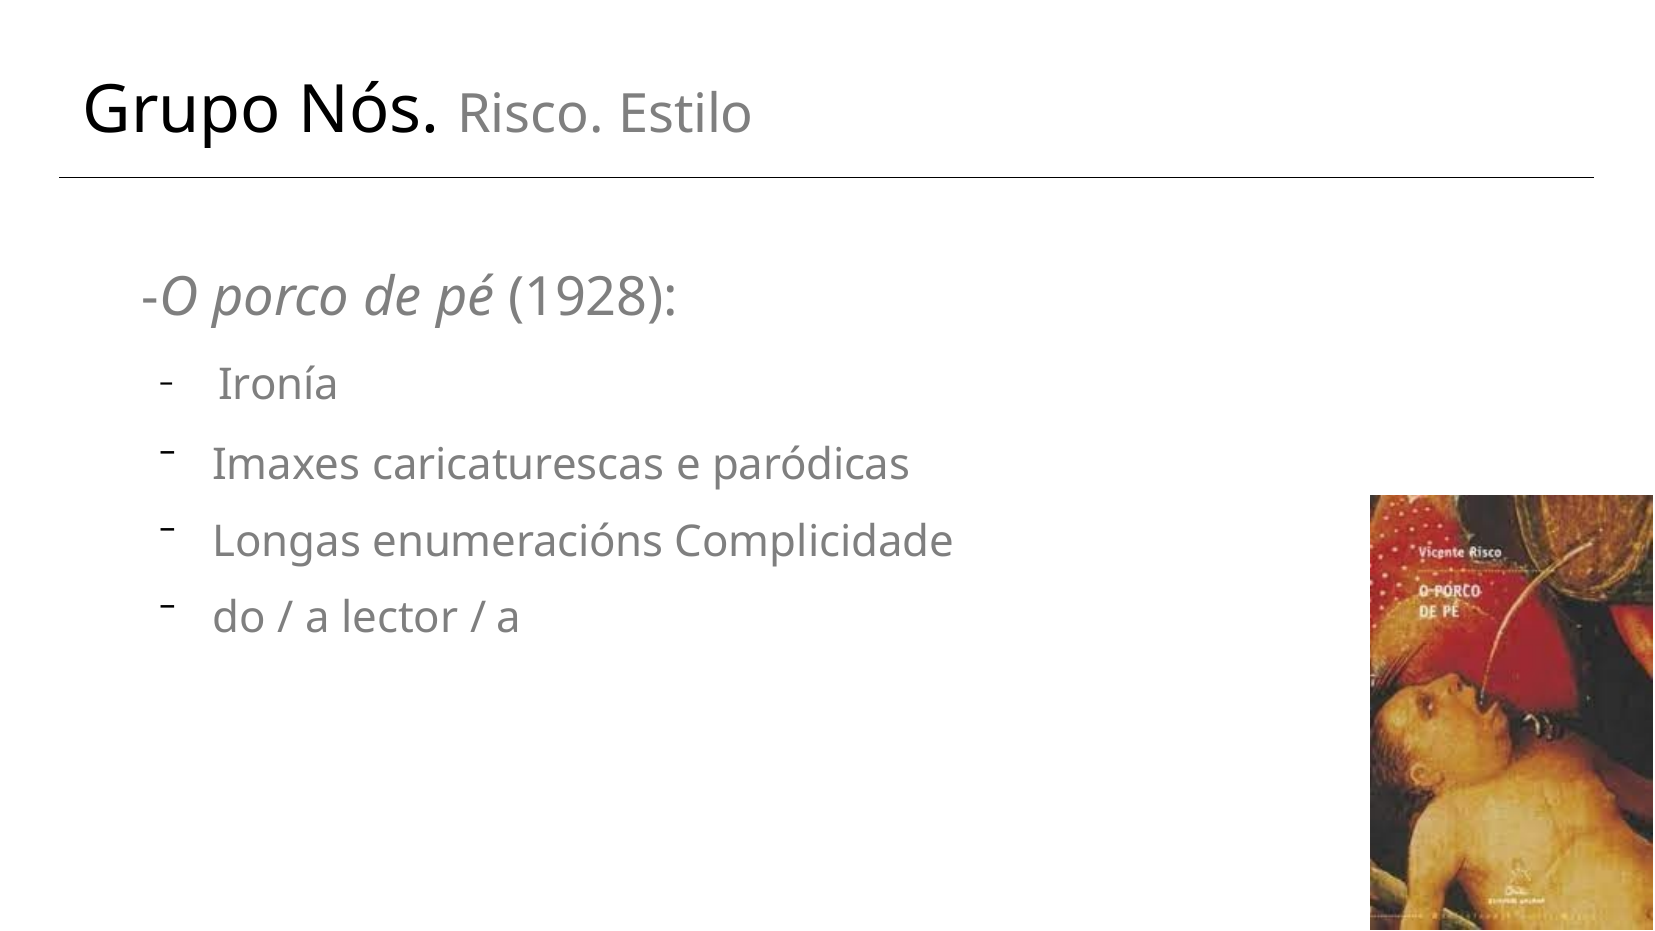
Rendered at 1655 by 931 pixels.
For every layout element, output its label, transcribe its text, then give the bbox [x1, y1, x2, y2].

text_box – Ironía Imaxes caricaturescas e paródicas Longas enumeracións Complicidade do / a lector / a [153, 324, 975, 642]
text_box -O porco de pé (1928): [139, 259, 783, 327]
title Grupo Nós. Risco. Estilo [80, 63, 1256, 167]
picture [1370, 495, 1653, 931]
